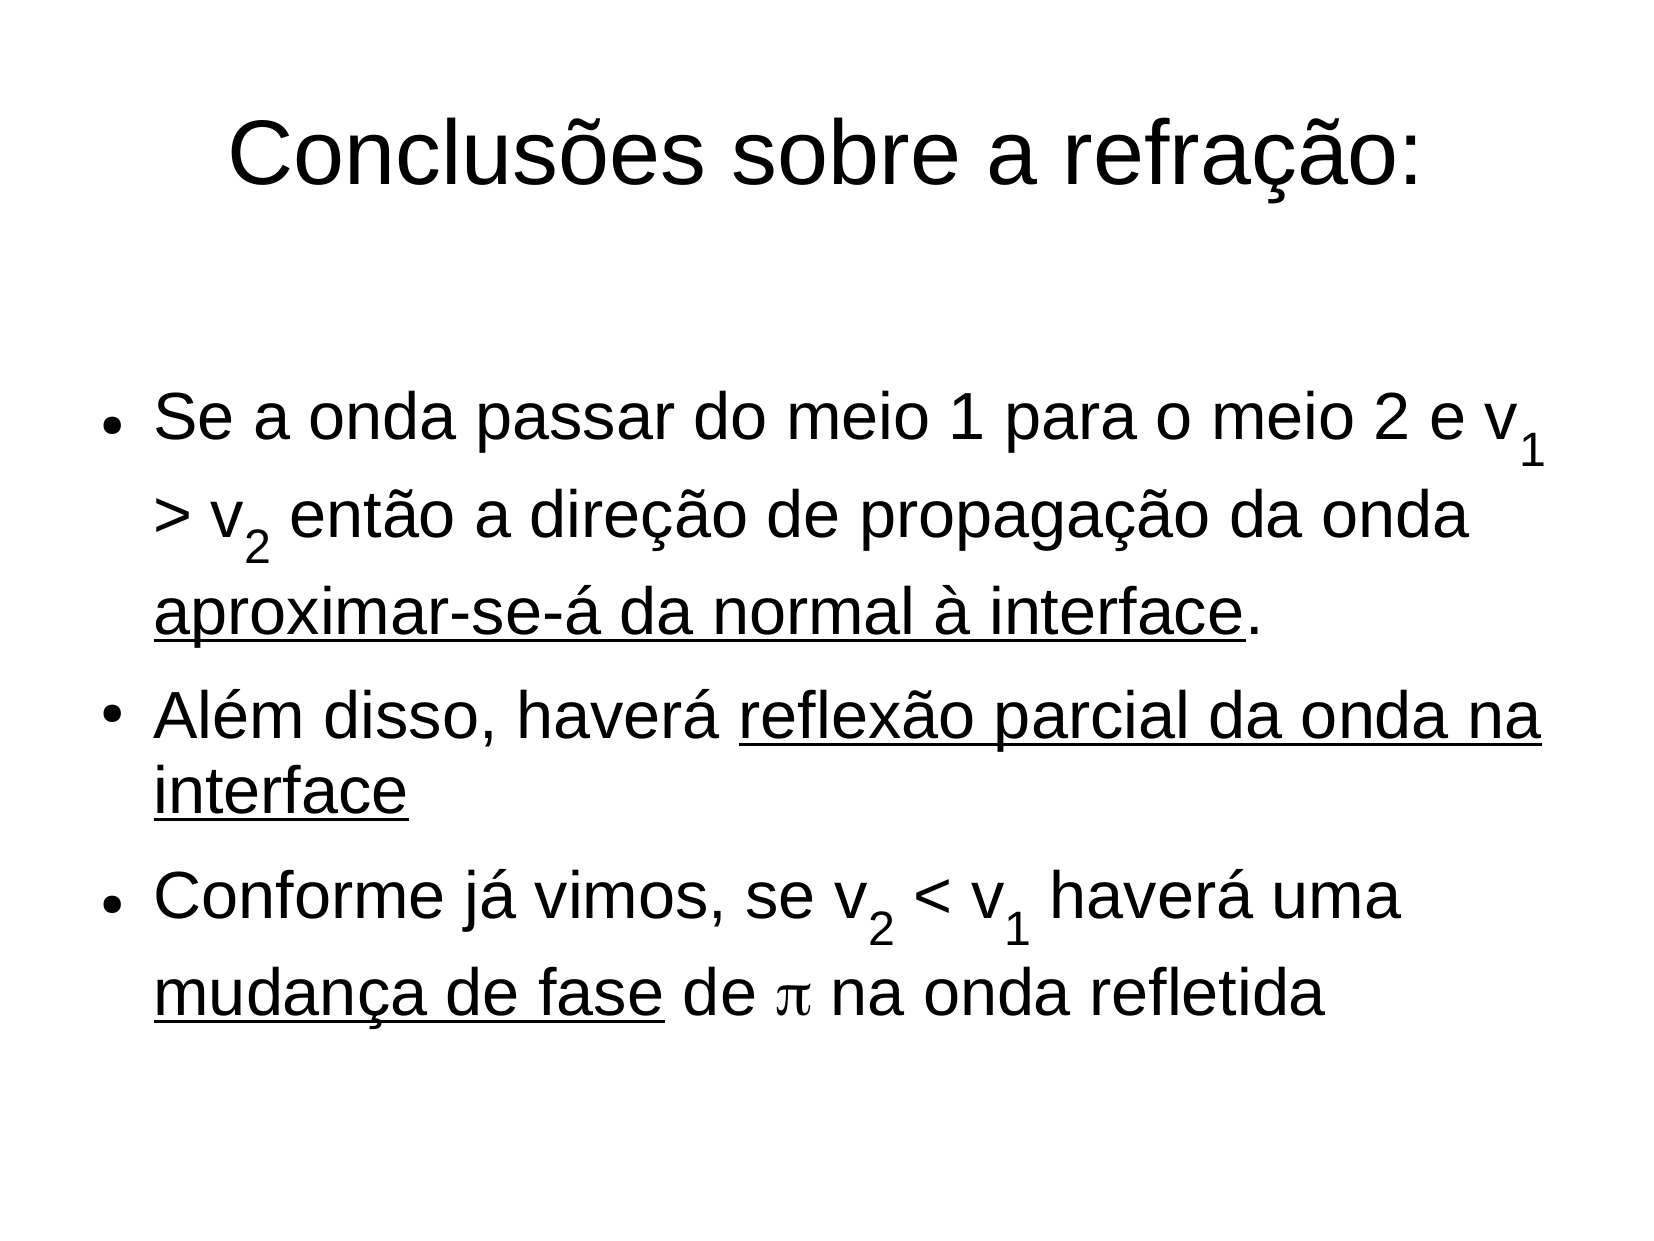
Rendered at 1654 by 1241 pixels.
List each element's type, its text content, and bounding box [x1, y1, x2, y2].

list Se a onda passar do meio 1 para o meio 2 e v1 > v2 então a direção de propagação da onda aproximar-se-á da normal à interface. Além disso, haverá reflexão parcial da onda na interface Conforme já vimos, se v2 < v1 haverá uma mudança de fase de p na onda refletida [82, 378, 1571, 1099]
title Conclusões sobre a refração: [82, 49, 1571, 257]
